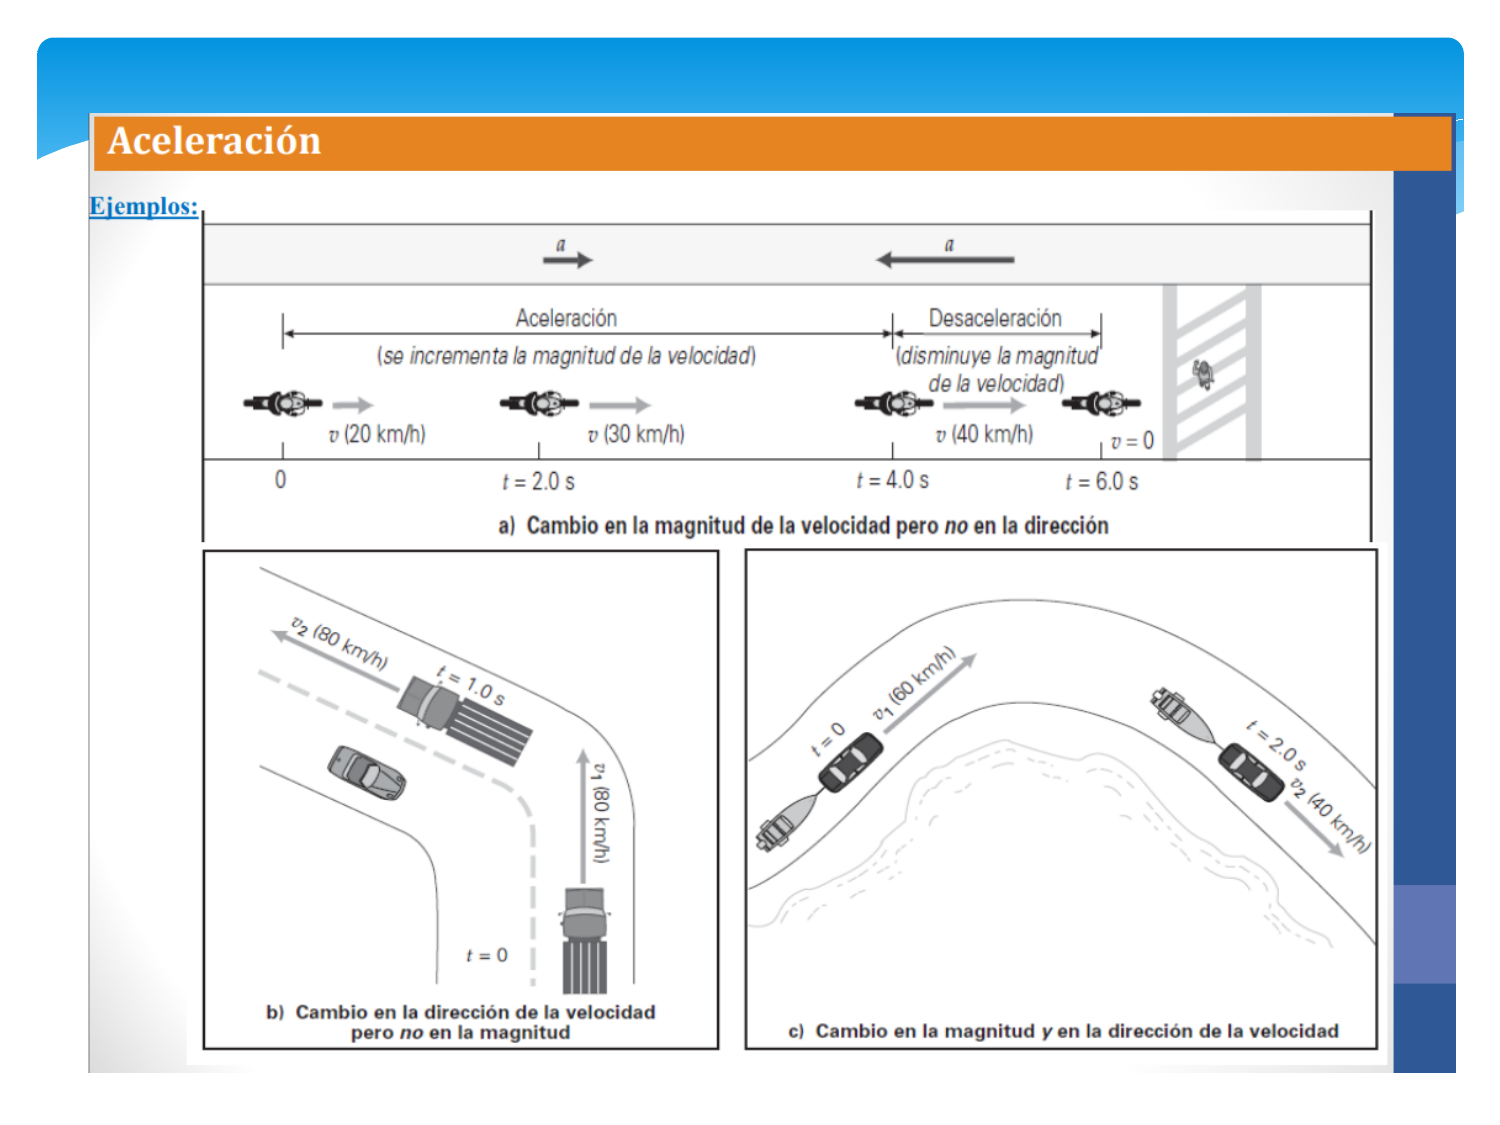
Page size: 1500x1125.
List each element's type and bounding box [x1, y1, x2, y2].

picture [88, 113, 1456, 1073]
